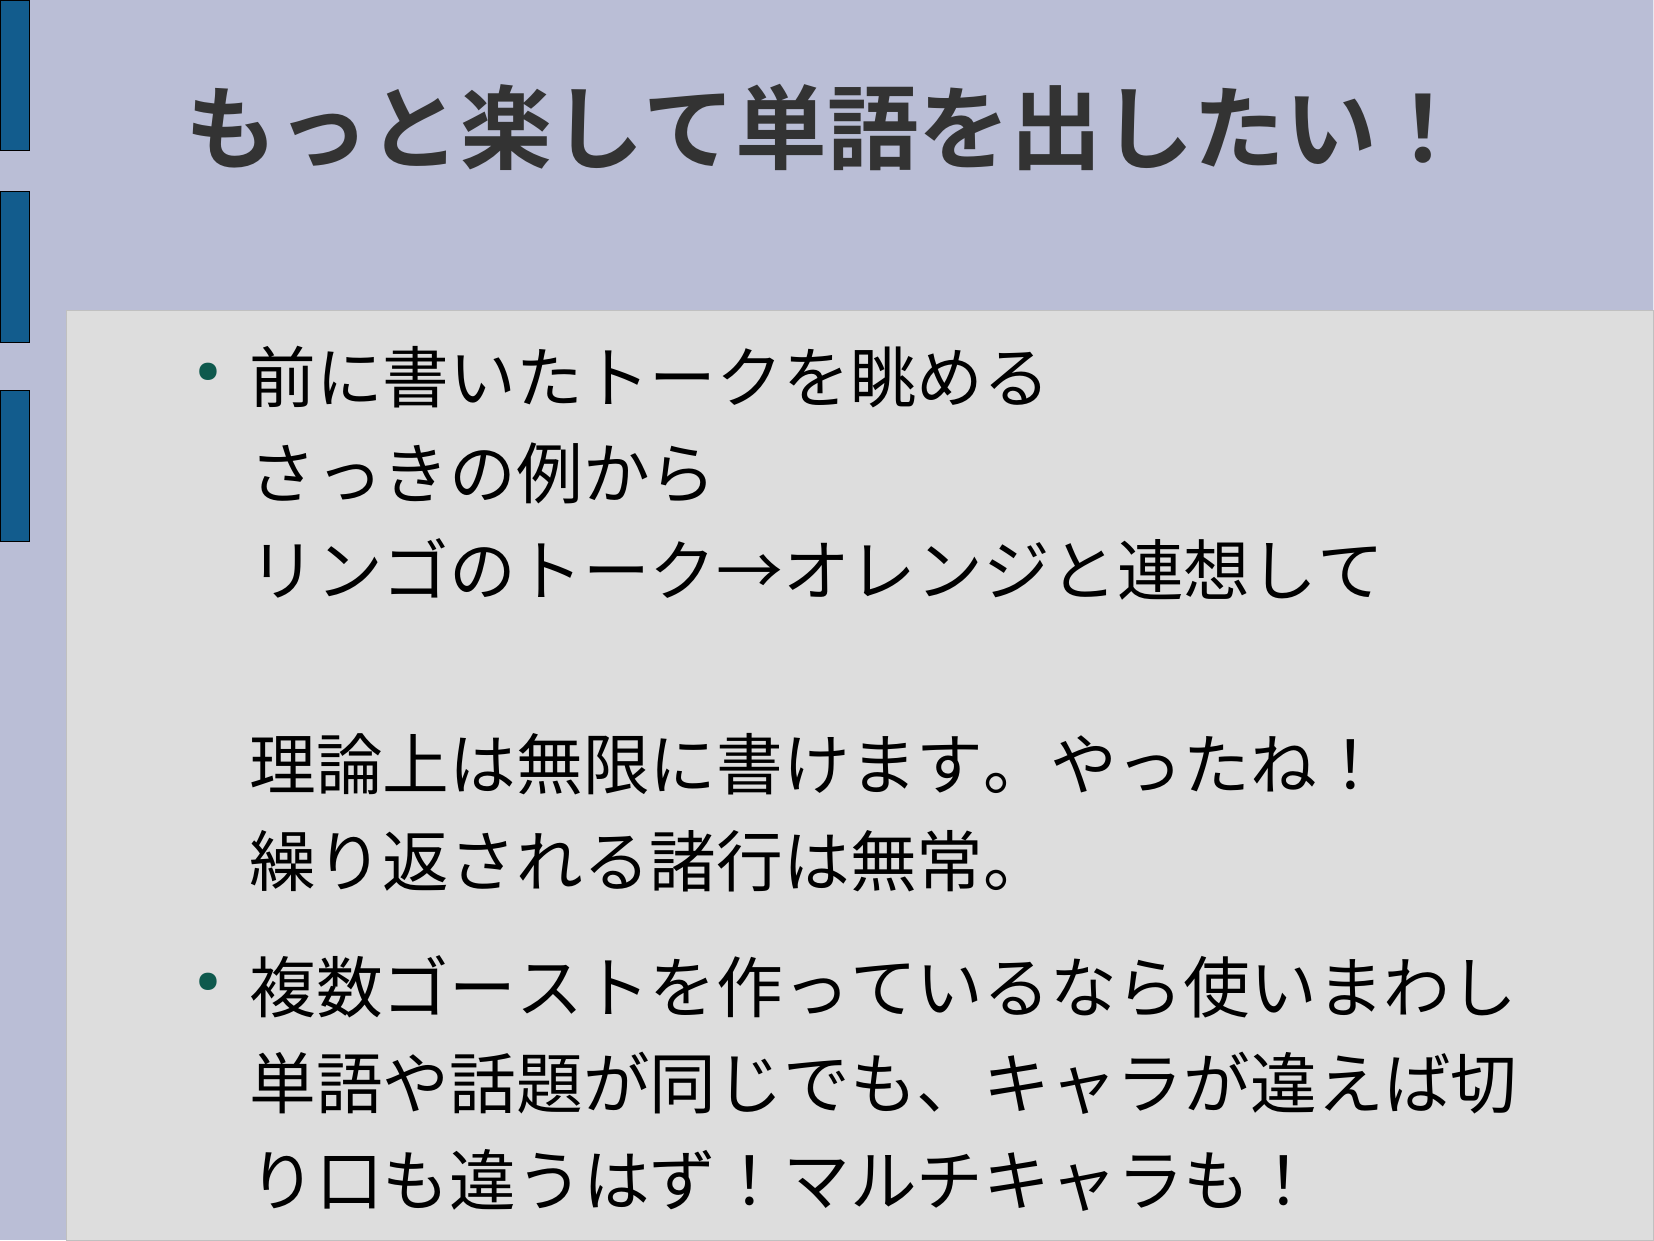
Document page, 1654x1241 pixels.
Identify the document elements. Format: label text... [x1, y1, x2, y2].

list 前に書いたトークを眺める さっきの例から リンゴのトーク→オレンジと連想して 理論上は無限に書けます。やったね！ 繰り返される諸行は無常。 複数ゴーストを作っているなら使いまわし 単語や話題が同じでも、キャラが違えば切り口も違うはず！マルチキャラも！ キャラクタの設定を読んで好物や嫌なものから単語を出してみる [178, 324, 1570, 1211]
title もっと楽して単語を出したい！ [121, 19, 1534, 227]
